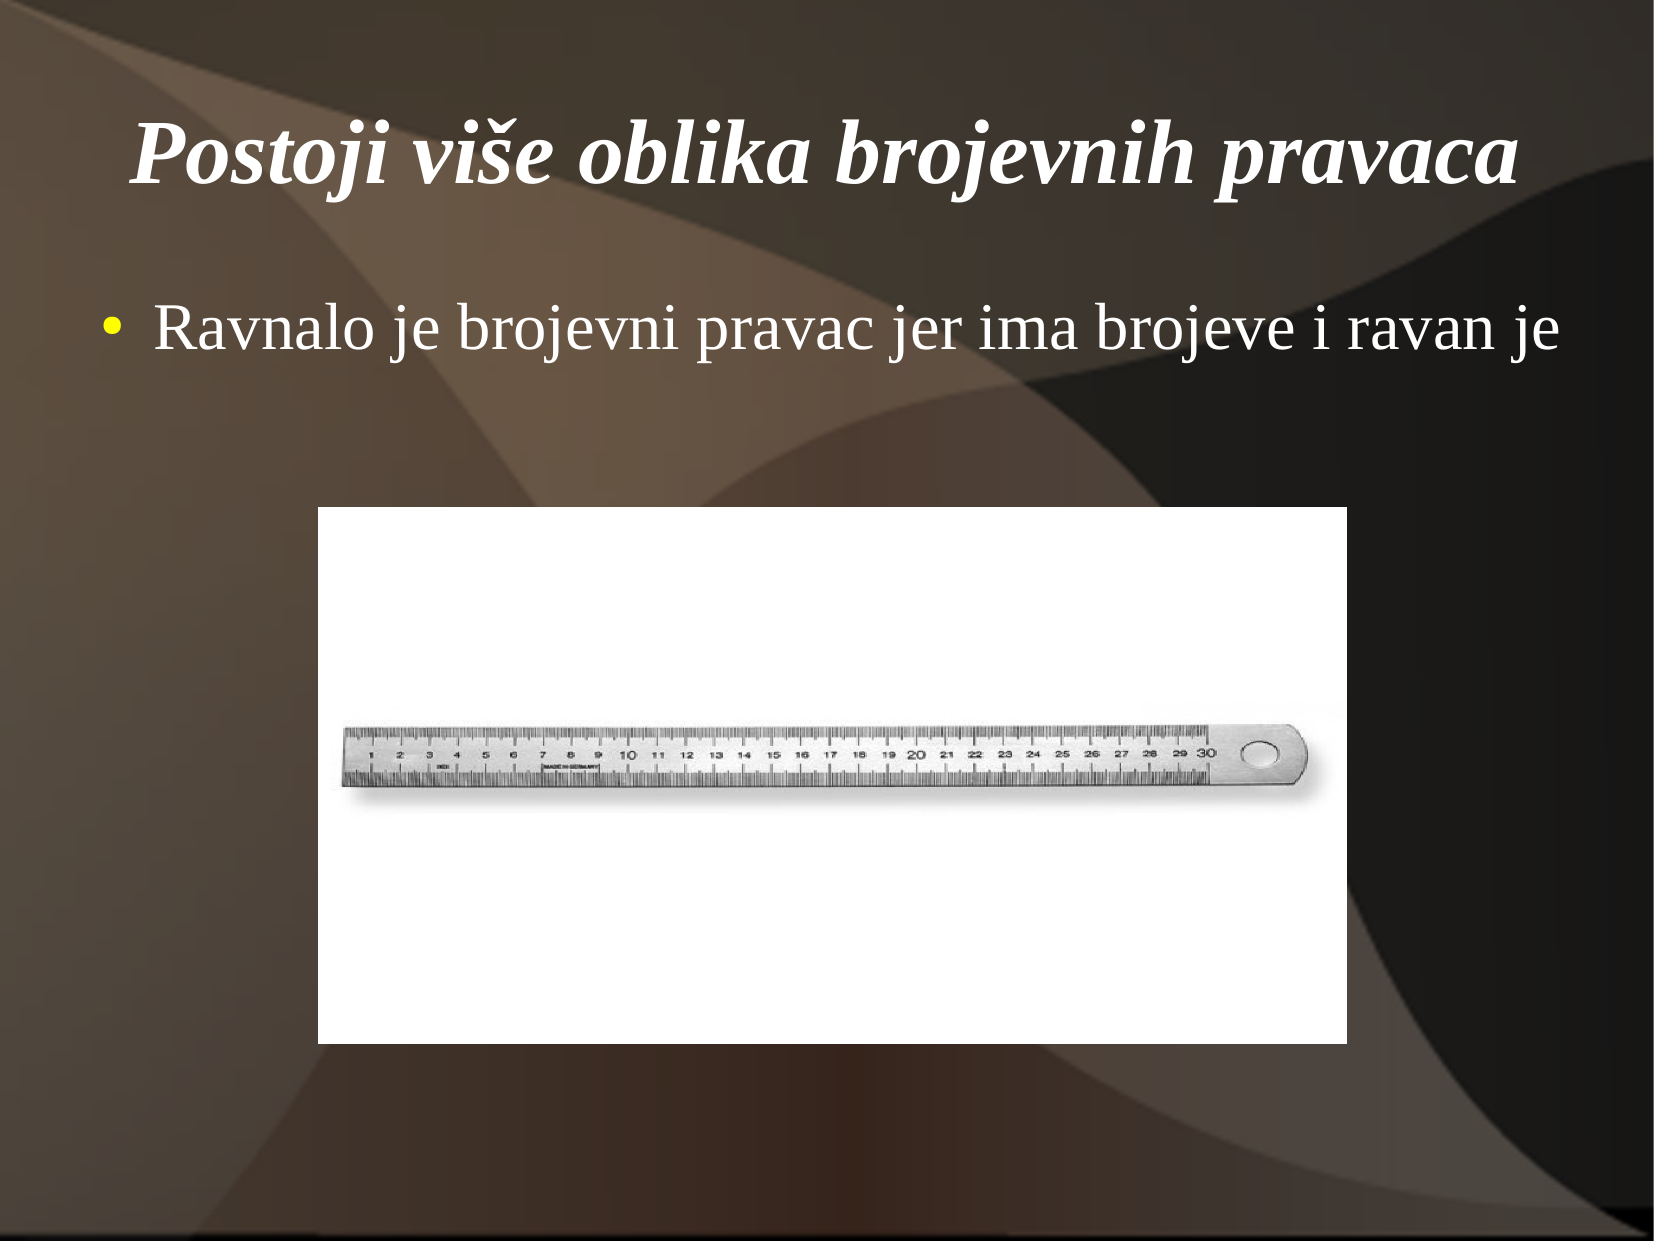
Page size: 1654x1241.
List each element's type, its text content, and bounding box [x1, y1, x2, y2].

picture [0, 0, 1654, 1241]
title Postoji više oblika brojevnih pravaca [82, 49, 1571, 257]
list Ravnalo je brojevni pravac jer ima brojeve i ravan je [82, 290, 1571, 1109]
